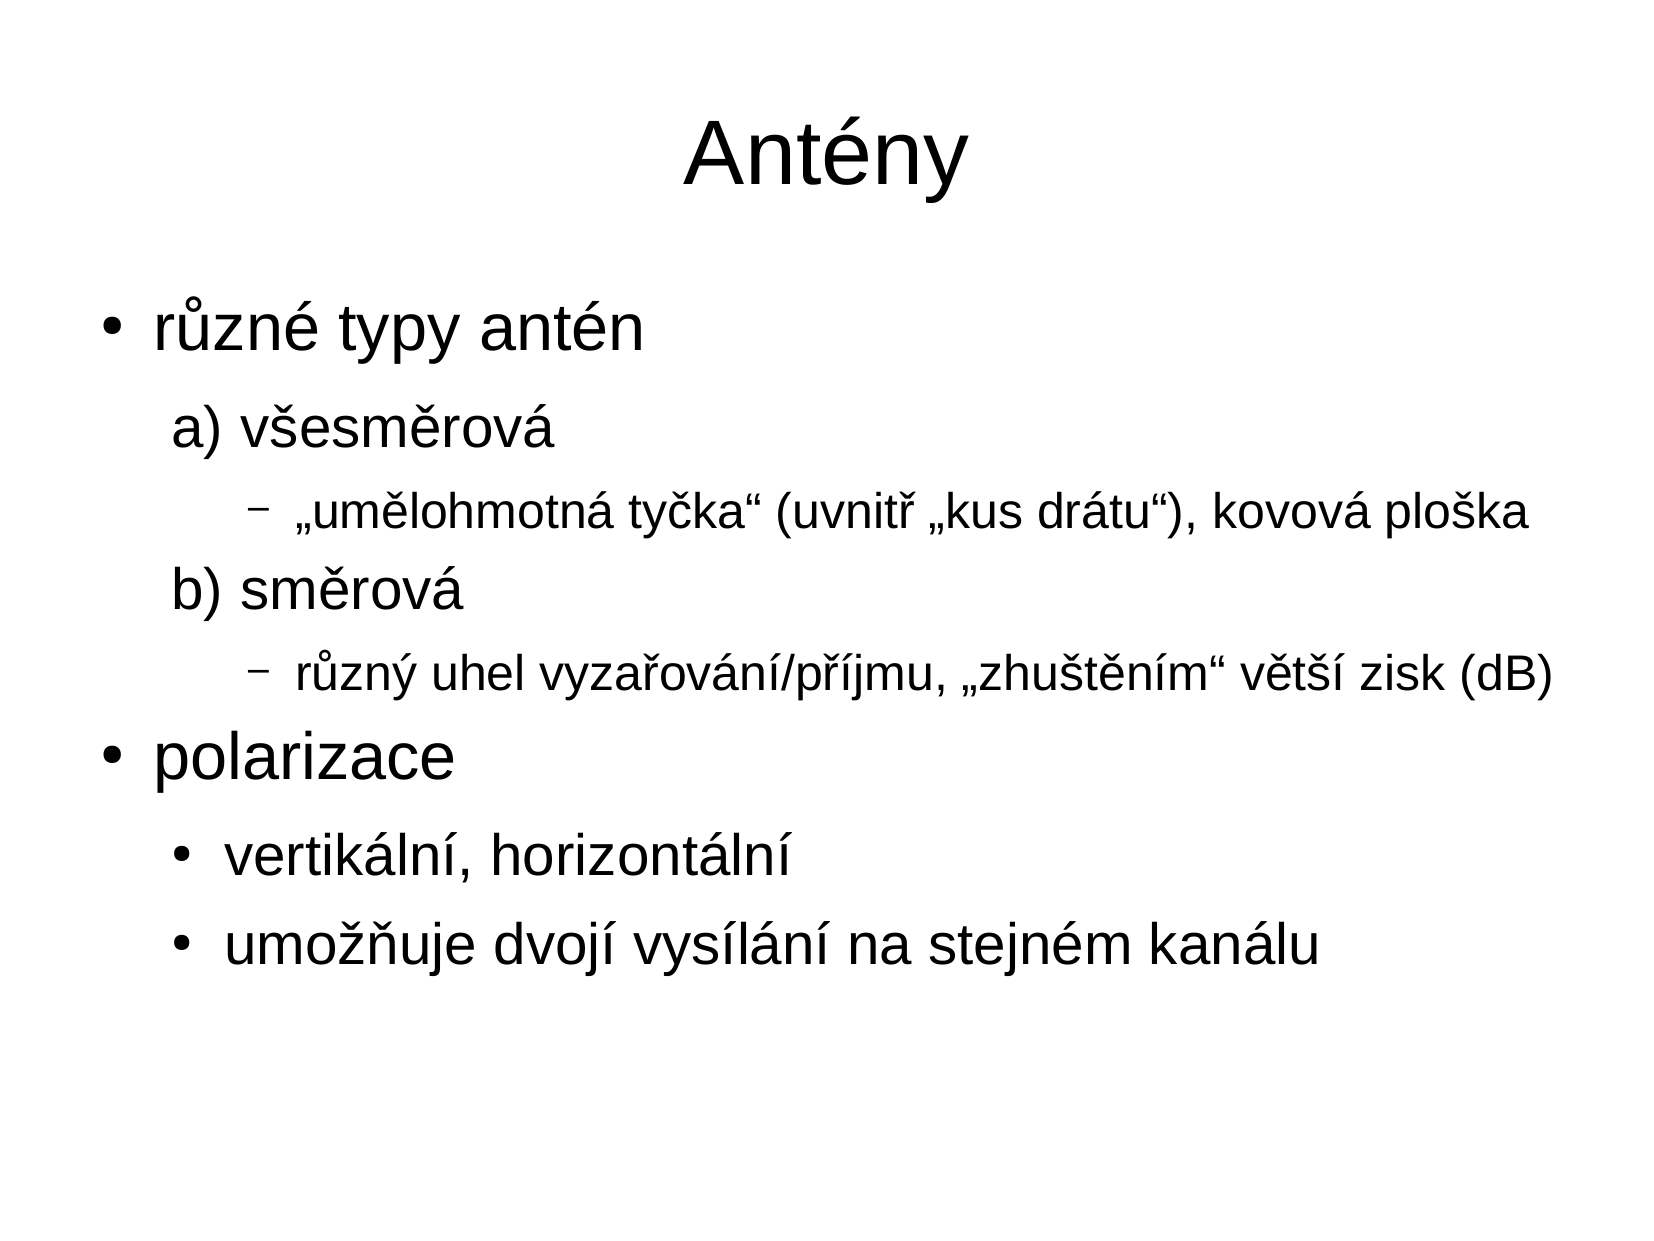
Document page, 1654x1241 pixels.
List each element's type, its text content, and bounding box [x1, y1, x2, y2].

list různé typy antén všesměrová „umělohmotná tyčka“ (uvnitř „kus drátu“), kovová ploška směrová různý uhel vyzařování/příjmu, „zhuštěním“ větší zisk (dB) polarizace vertikální, horizontální umožňuje dvojí vysílání na stejném kanálu [82, 290, 1571, 1170]
title Antény [82, 49, 1571, 257]
